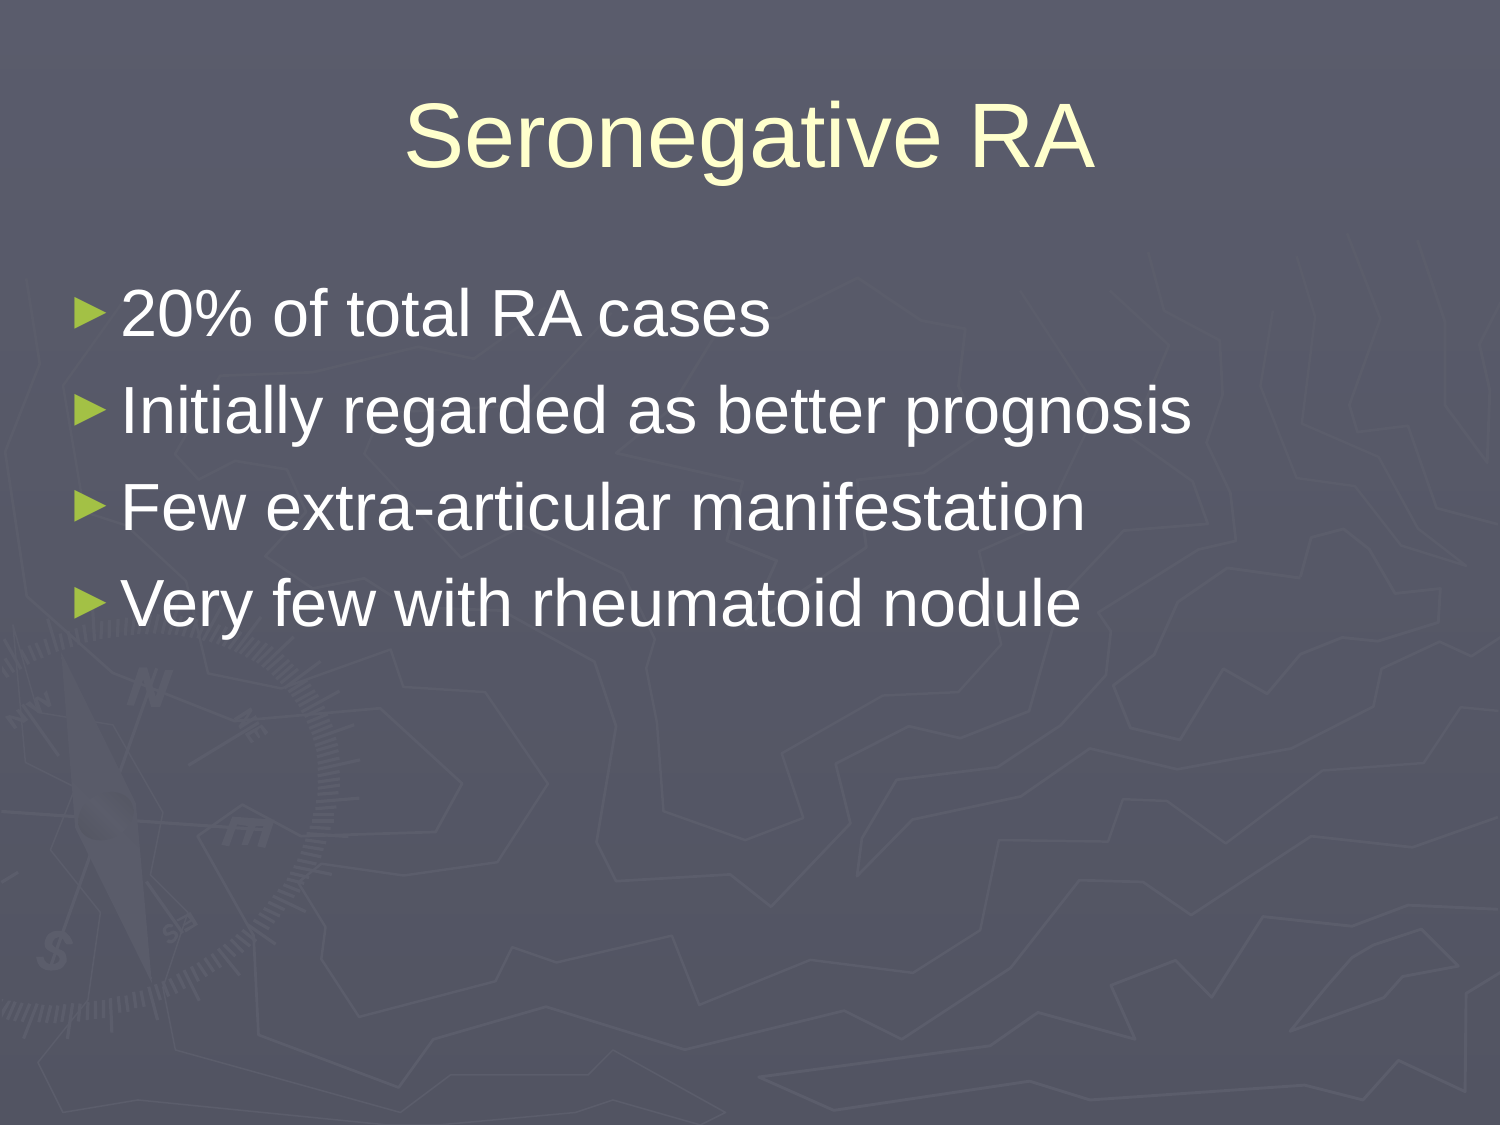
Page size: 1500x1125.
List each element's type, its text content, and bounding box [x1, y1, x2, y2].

list 20% of total RA cases Initially regarded as better prognosis Few extra-articular manifestation Very few with rheumatoid nodule [49, 262, 1451, 1001]
title Seronegative RA [49, 37, 1451, 225]
